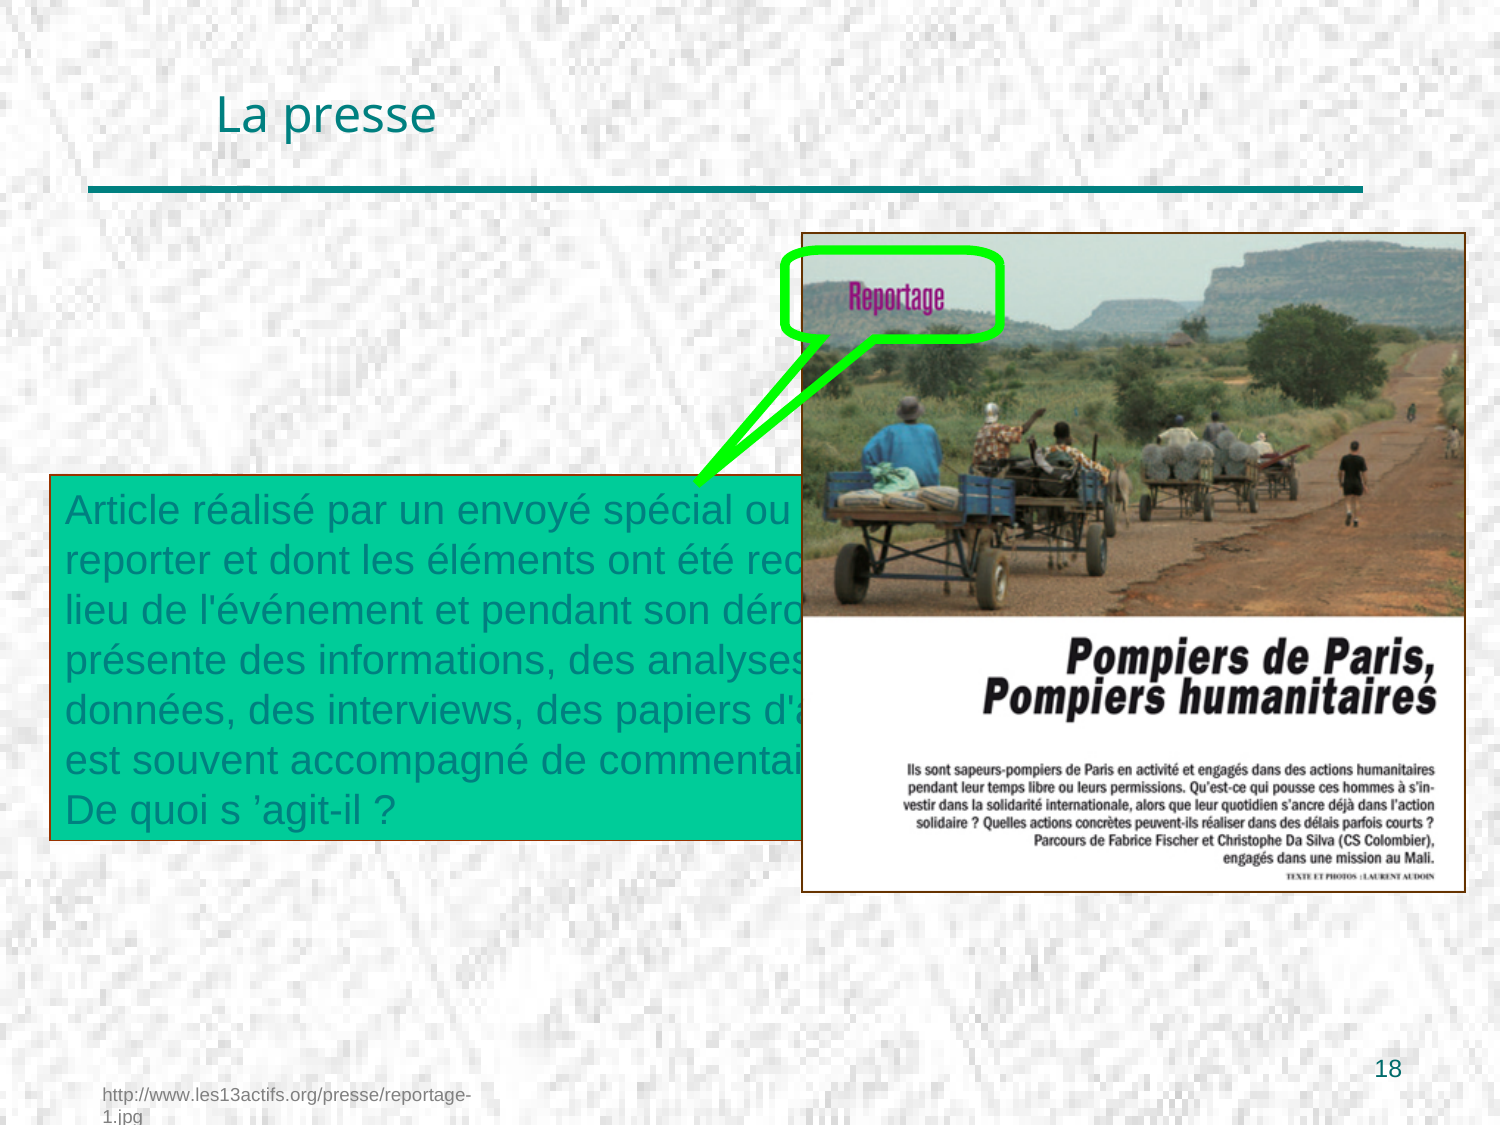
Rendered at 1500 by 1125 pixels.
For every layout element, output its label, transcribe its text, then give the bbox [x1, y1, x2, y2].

text_box La presse [200, 74, 454, 151]
text_box http://www.les13actifs.org/presse/reportage-1.jpg [87, 1074, 526, 1125]
text_box Article réalisé par un envoyé spécial ou (grand) reporter et dont les éléments ont été recueillis sur le lieu de l'événement et pendant son déroulement. Il présente des informations, des analyses de données, des interviews, des papiers d'ambiance et est souvent accompagné de commentaires. De quoi s ’agit-il ? [49, 474, 801, 841]
picture [0, 0, 1500, 1125]
